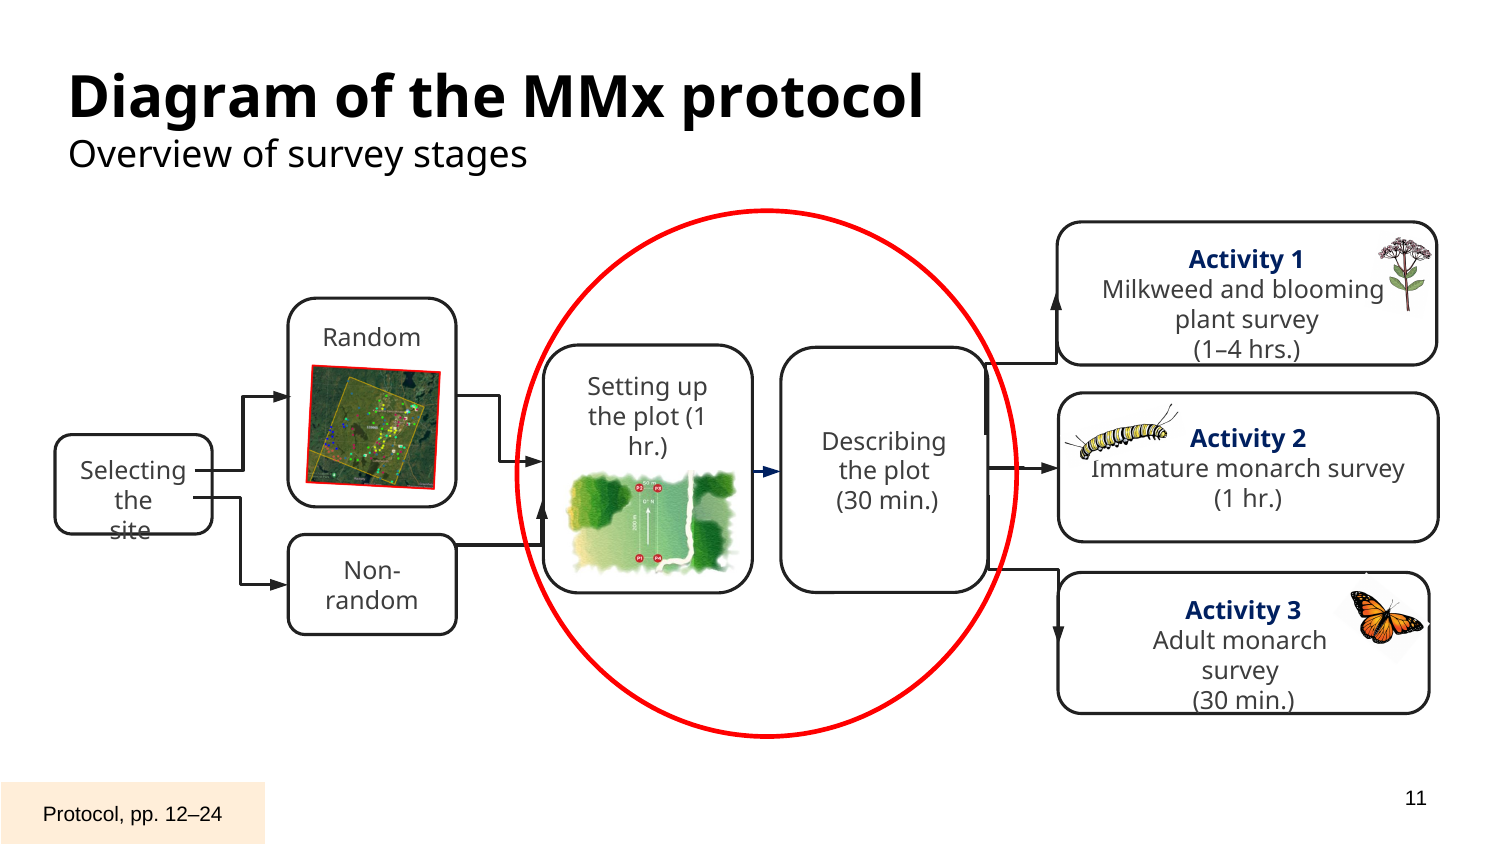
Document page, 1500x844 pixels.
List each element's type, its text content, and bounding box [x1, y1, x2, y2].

picture [1060, 401, 1186, 468]
text_box Activity 3 Adult monarch survey (30 min.) [1058, 572, 1430, 714]
text_box Diagram of the MMx protocol Overview of survey stages [52, 44, 1201, 191]
text_box Activity 3 Adult monarch survey (30 min.) [1368, 572, 1430, 623]
picture [1332, 572, 1430, 665]
picture [305, 364, 441, 490]
text_box Activity 2 Immature monarch survey (1 hr.) [1058, 392, 1439, 542]
text_box Protocol, pp. 12–24 [1, 782, 265, 844]
text_box Non-random [288, 534, 457, 635]
picture [554, 470, 740, 577]
slide_number 11 [1389, 764, 1480, 830]
text_box Selecting the site [54, 434, 213, 535]
text_box Describing the plot (30 min.) [780, 347, 988, 593]
text_box Random [287, 298, 457, 507]
text_box Activity 1 Milkweed and blooming plant survey (1–4 hrs.) [1057, 221, 1437, 366]
text_box Setting up the plot (1 hr.) [543, 345, 753, 593]
